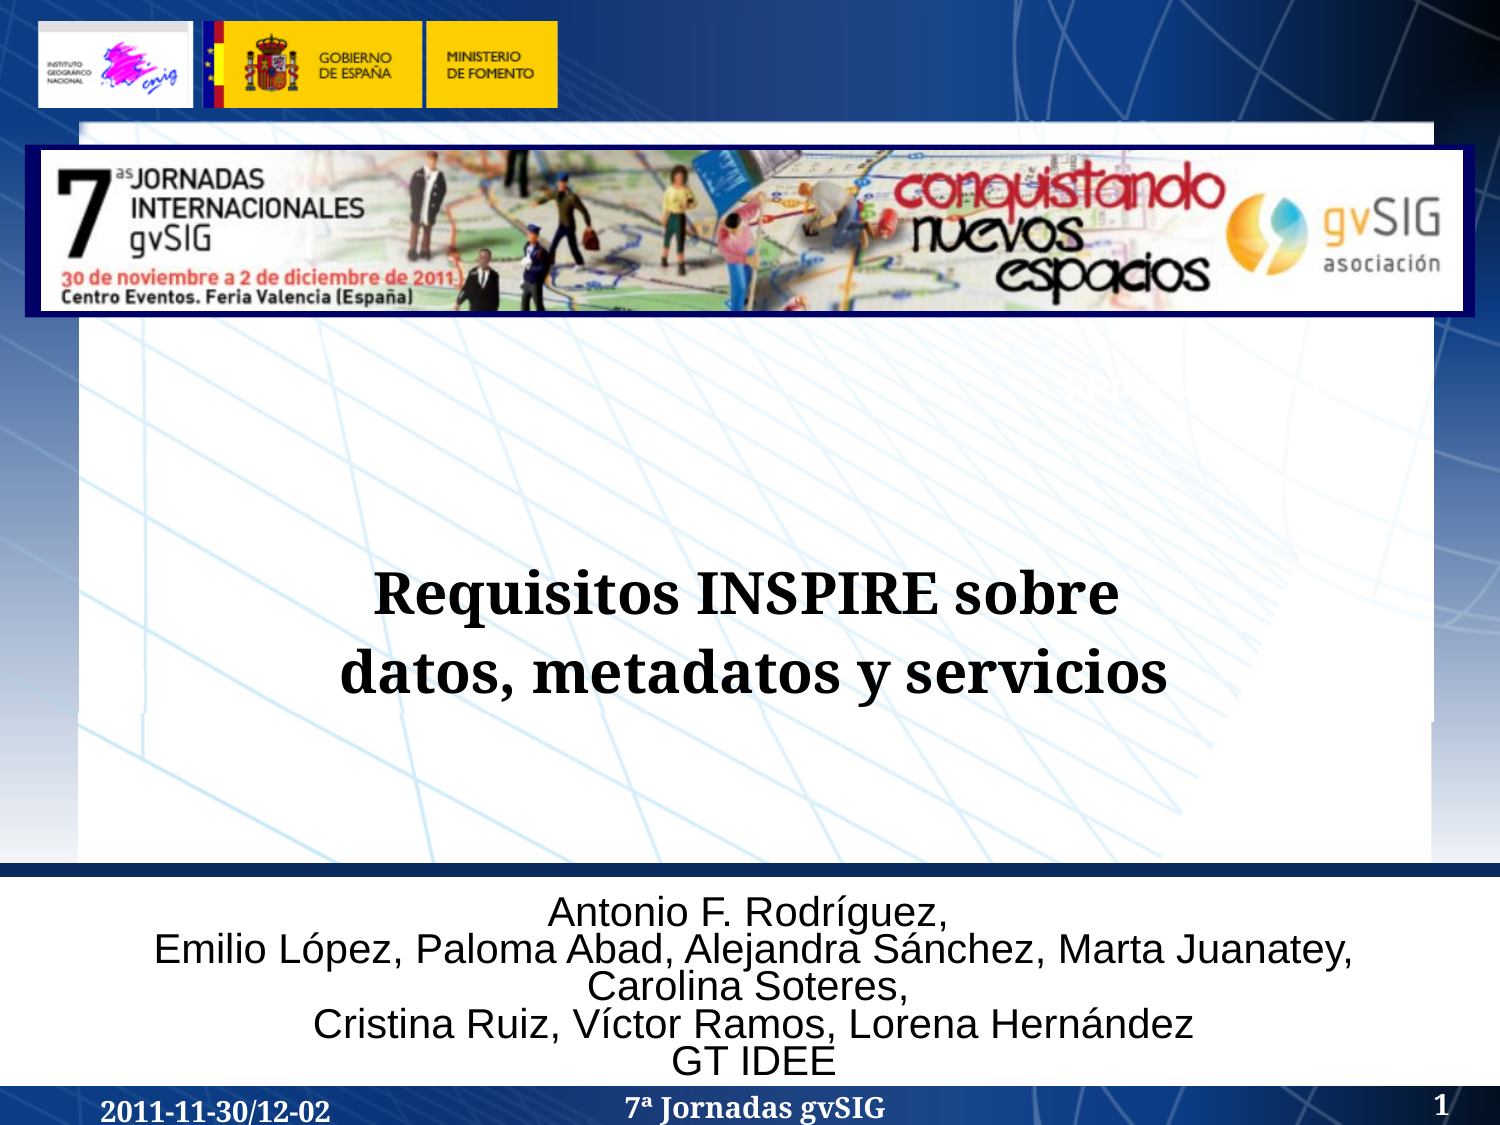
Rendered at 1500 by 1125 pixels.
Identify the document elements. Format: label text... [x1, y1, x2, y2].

picture [0, 1086, 1500, 1125]
picture [0, 0, 1500, 877]
text_box Requisitos INSPIRE sobre datos, metadatos y servicios [78, 544, 1431, 779]
text_box Antonio F. Rodríguez, Emilio López, Paloma Abad, Alejandra Sánchez, Marta Juanatey, Carolina Soteres, Cristina Ruiz, Víctor Ramos, Lorena Hernández GT IDEE [81, 889, 1427, 1093]
